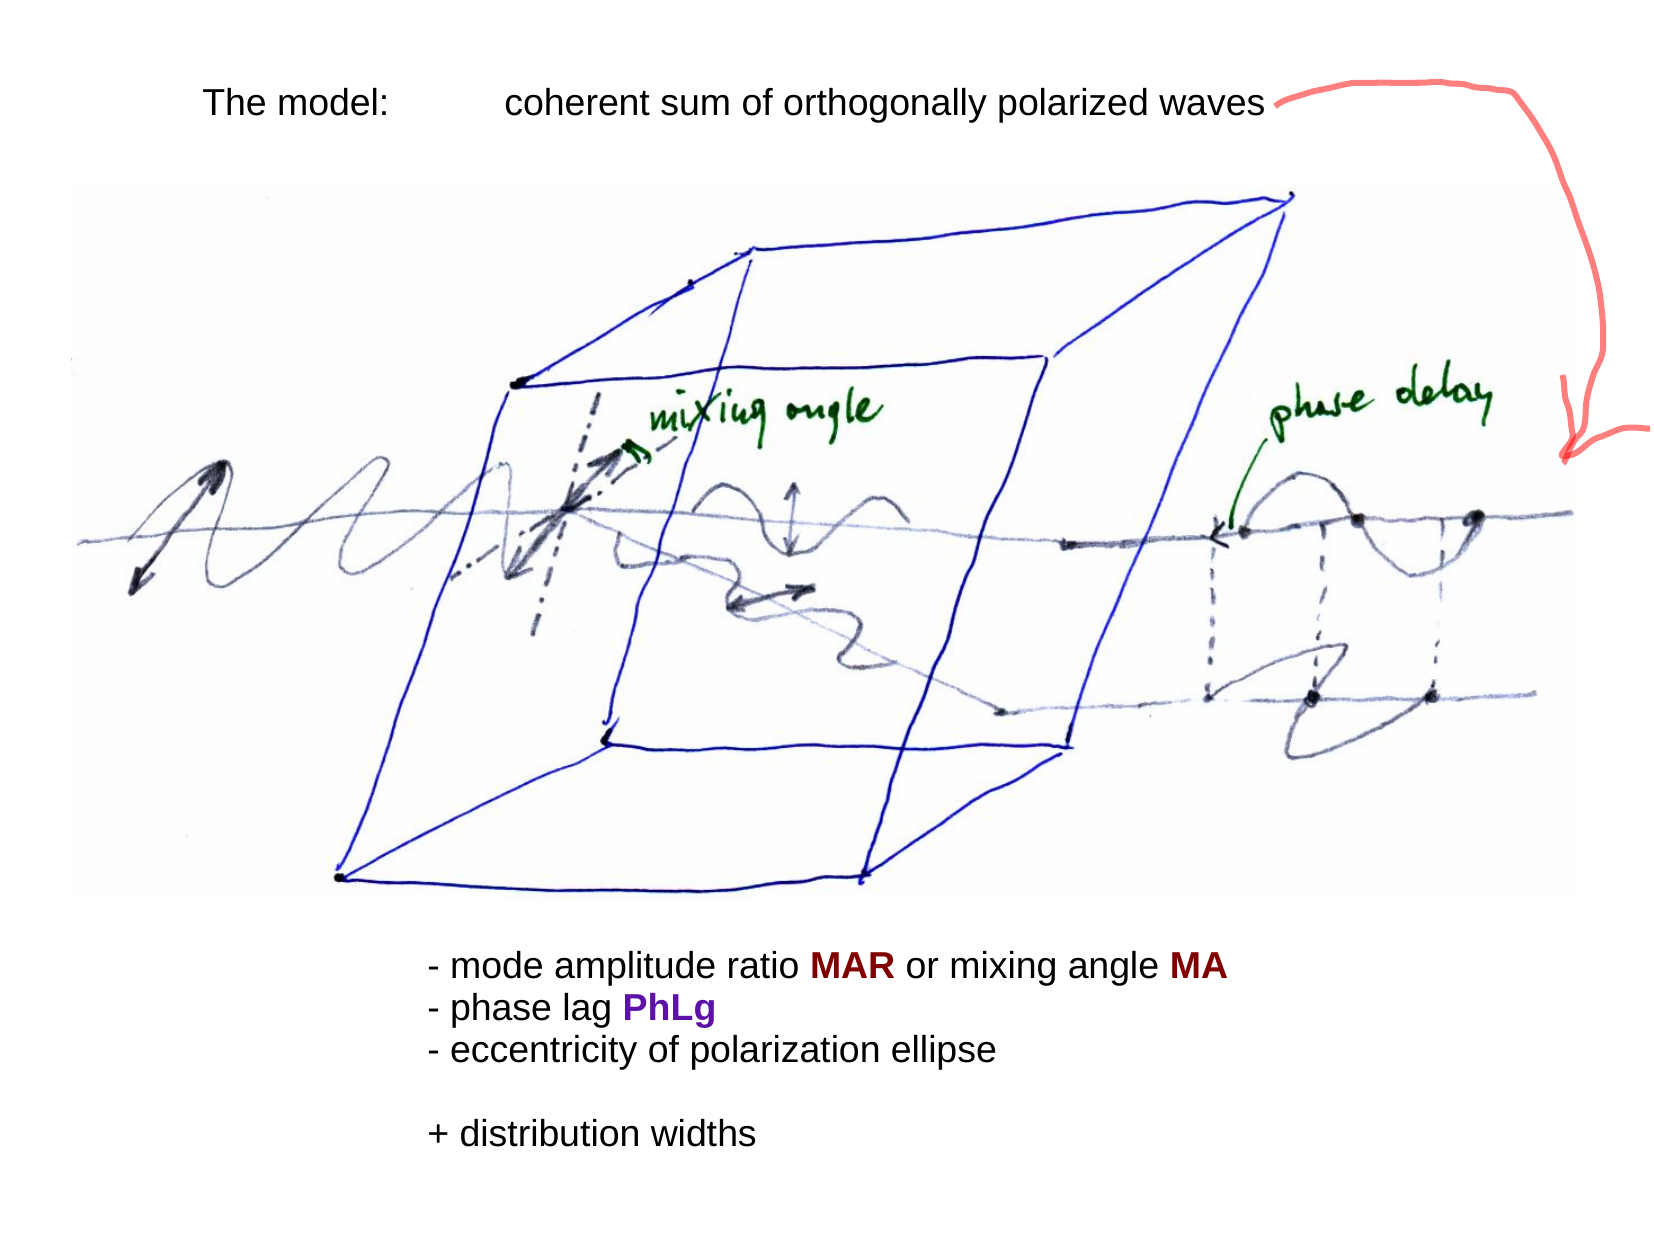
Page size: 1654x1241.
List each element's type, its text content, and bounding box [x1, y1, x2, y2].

picture [71, 187, 1576, 899]
text_box - mode amplitude ratio MAR or mixing angle MA - phase lag PhLg - eccentricity of polarization ellipse + distribution widths [412, 937, 1243, 1163]
text_box The model: coherent sum of orthogonally polarized waves [187, 74, 1281, 132]
picture [1570, 187, 1576, 202]
